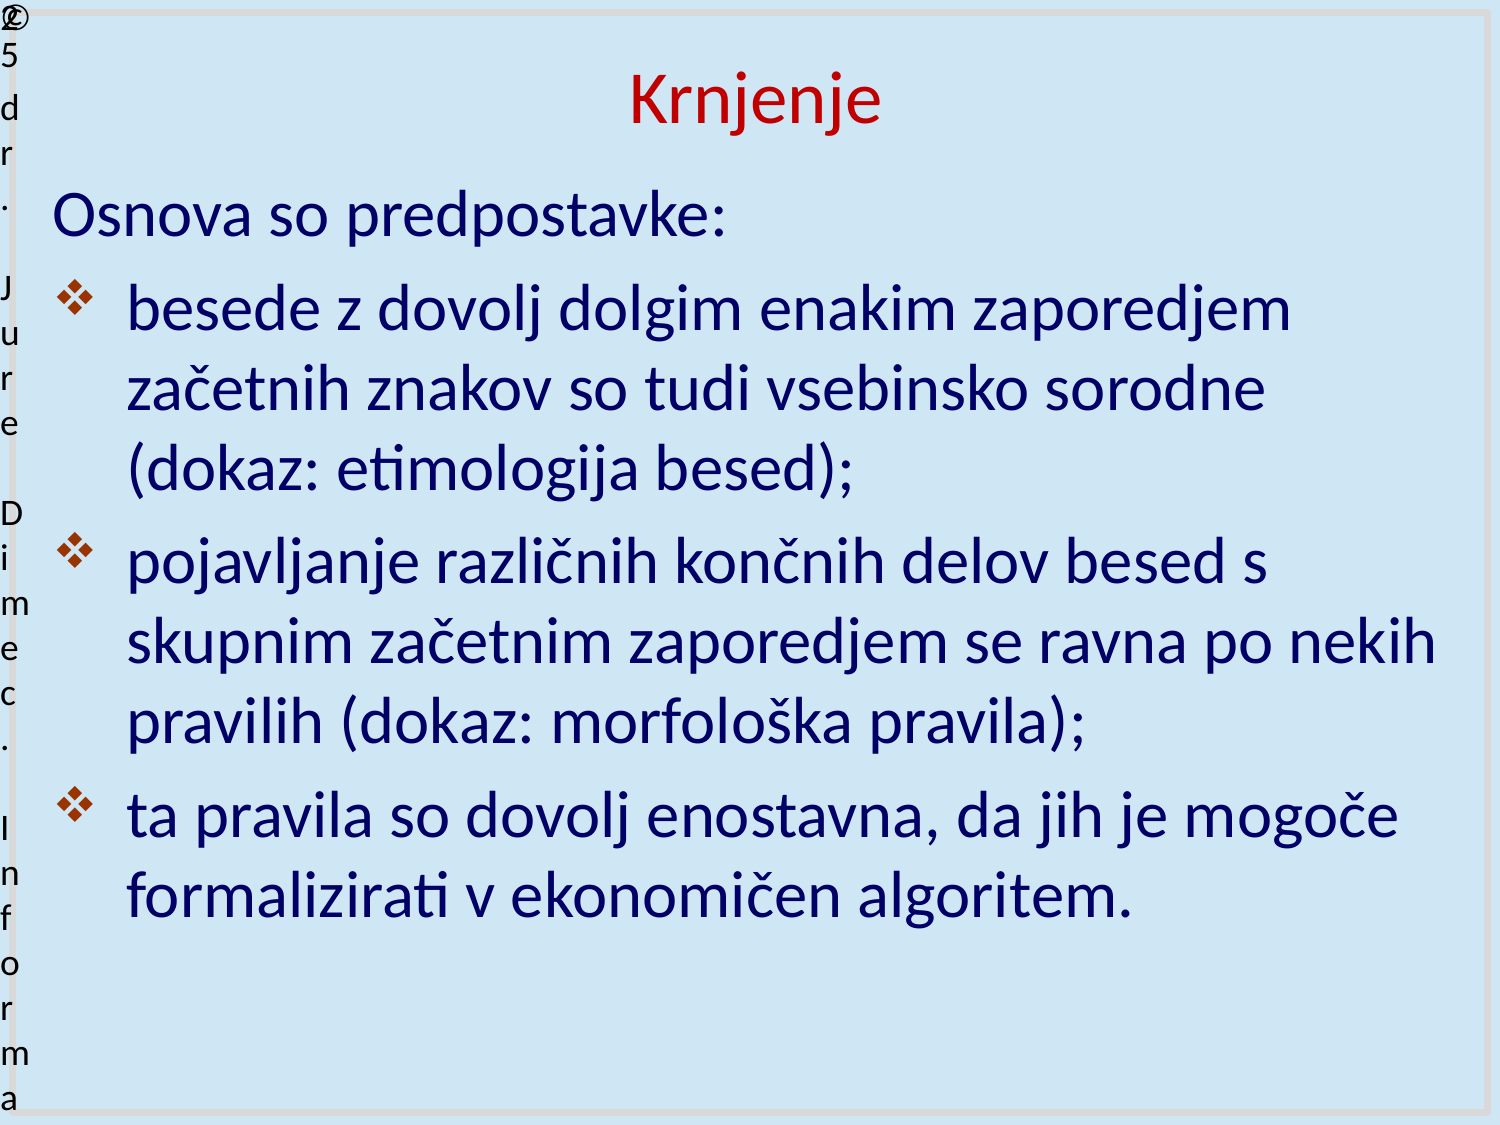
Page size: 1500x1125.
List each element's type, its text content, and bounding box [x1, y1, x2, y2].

list Osnova so predpostavke: besede z dovolj dolgim enakim zaporedjem začetnih znakov so tudi vsebinsko sorodne (dokaz: etimologija besed); pojavljanje različnih končnih delov besed s skupnim začetnim zaporedjem se ravna po nekih pravilih (dokaz: morfološka pravila); ta pravila so dovolj enostavna, da jih je mogoče formalizirati v ekonomičen algoritem. [37, 162, 1475, 1050]
title Krnjenje [37, 37, 1475, 150]
